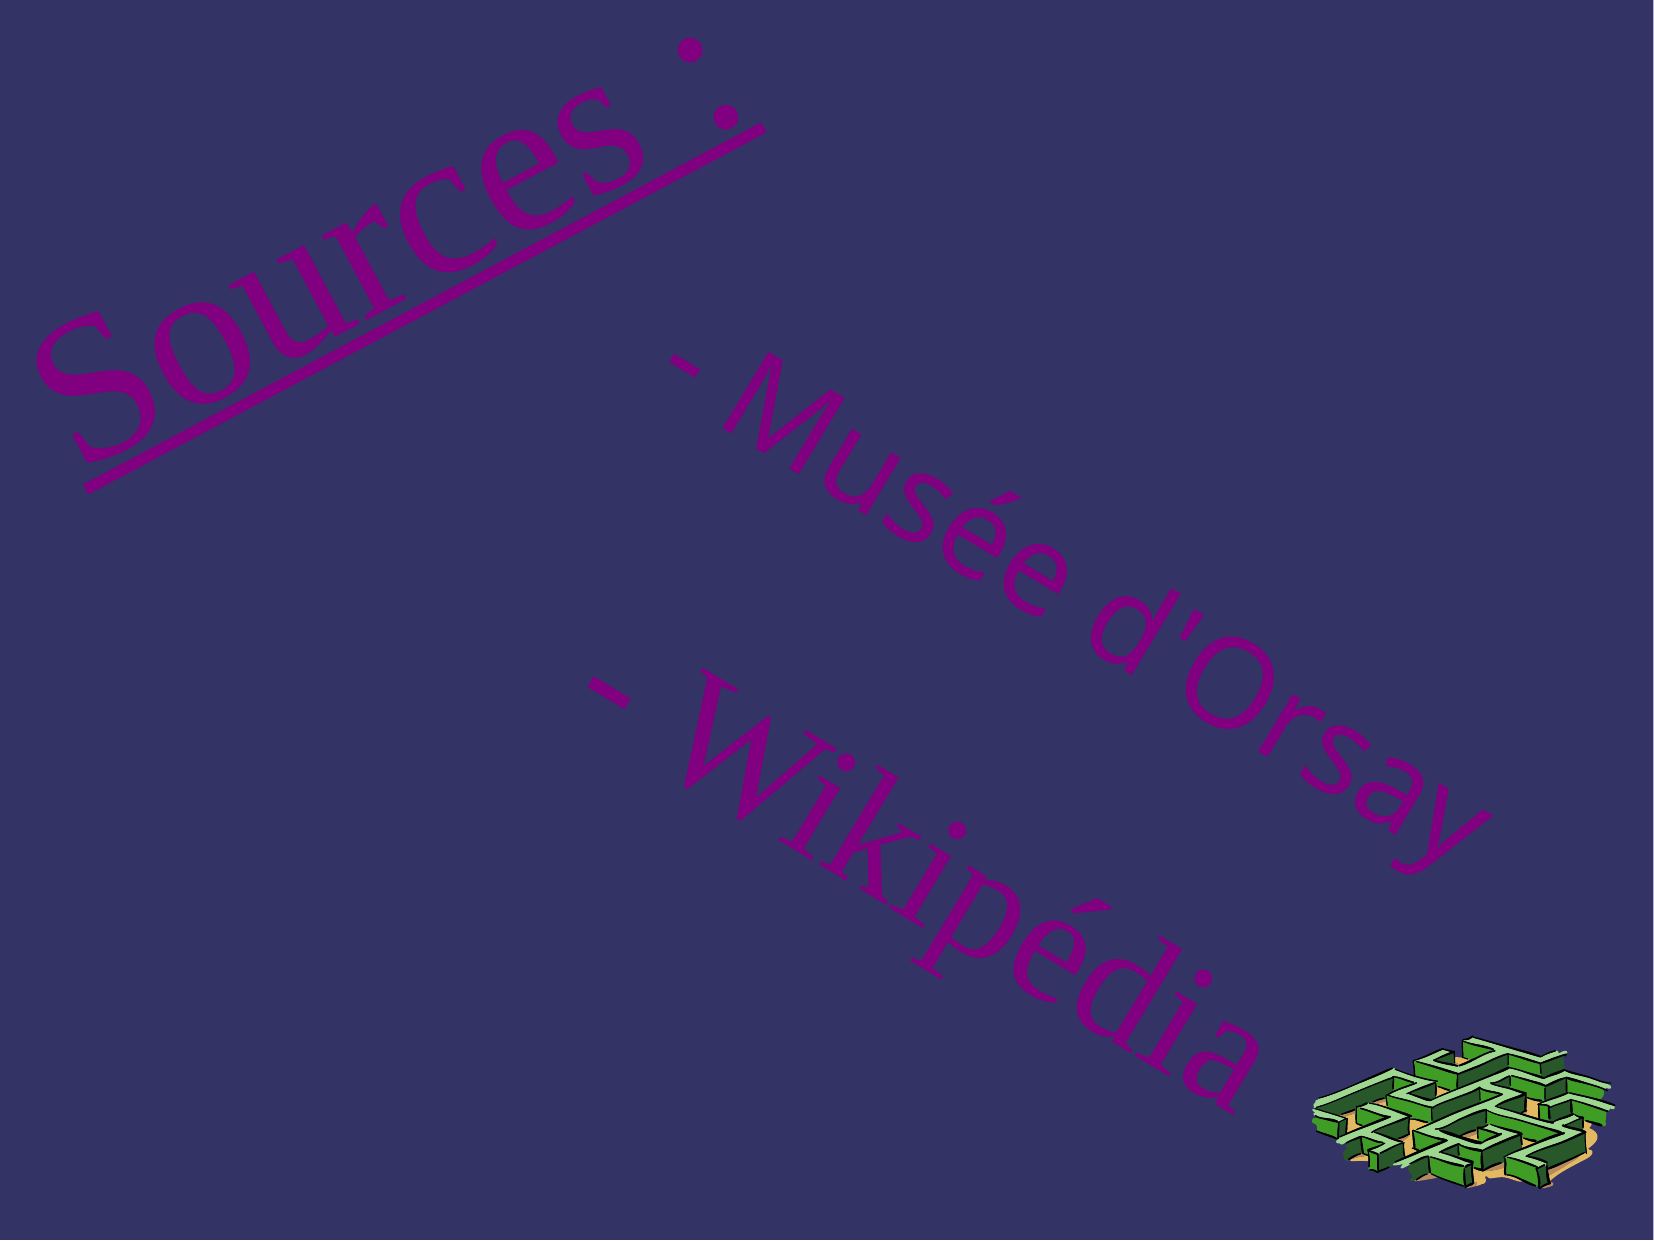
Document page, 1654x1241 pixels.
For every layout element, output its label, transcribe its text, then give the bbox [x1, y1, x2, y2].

text_box Sources : [0, 0, 1276, 838]
text_box - Musée d'Orsay - Wikipédia [295, 206, 1654, 1241]
